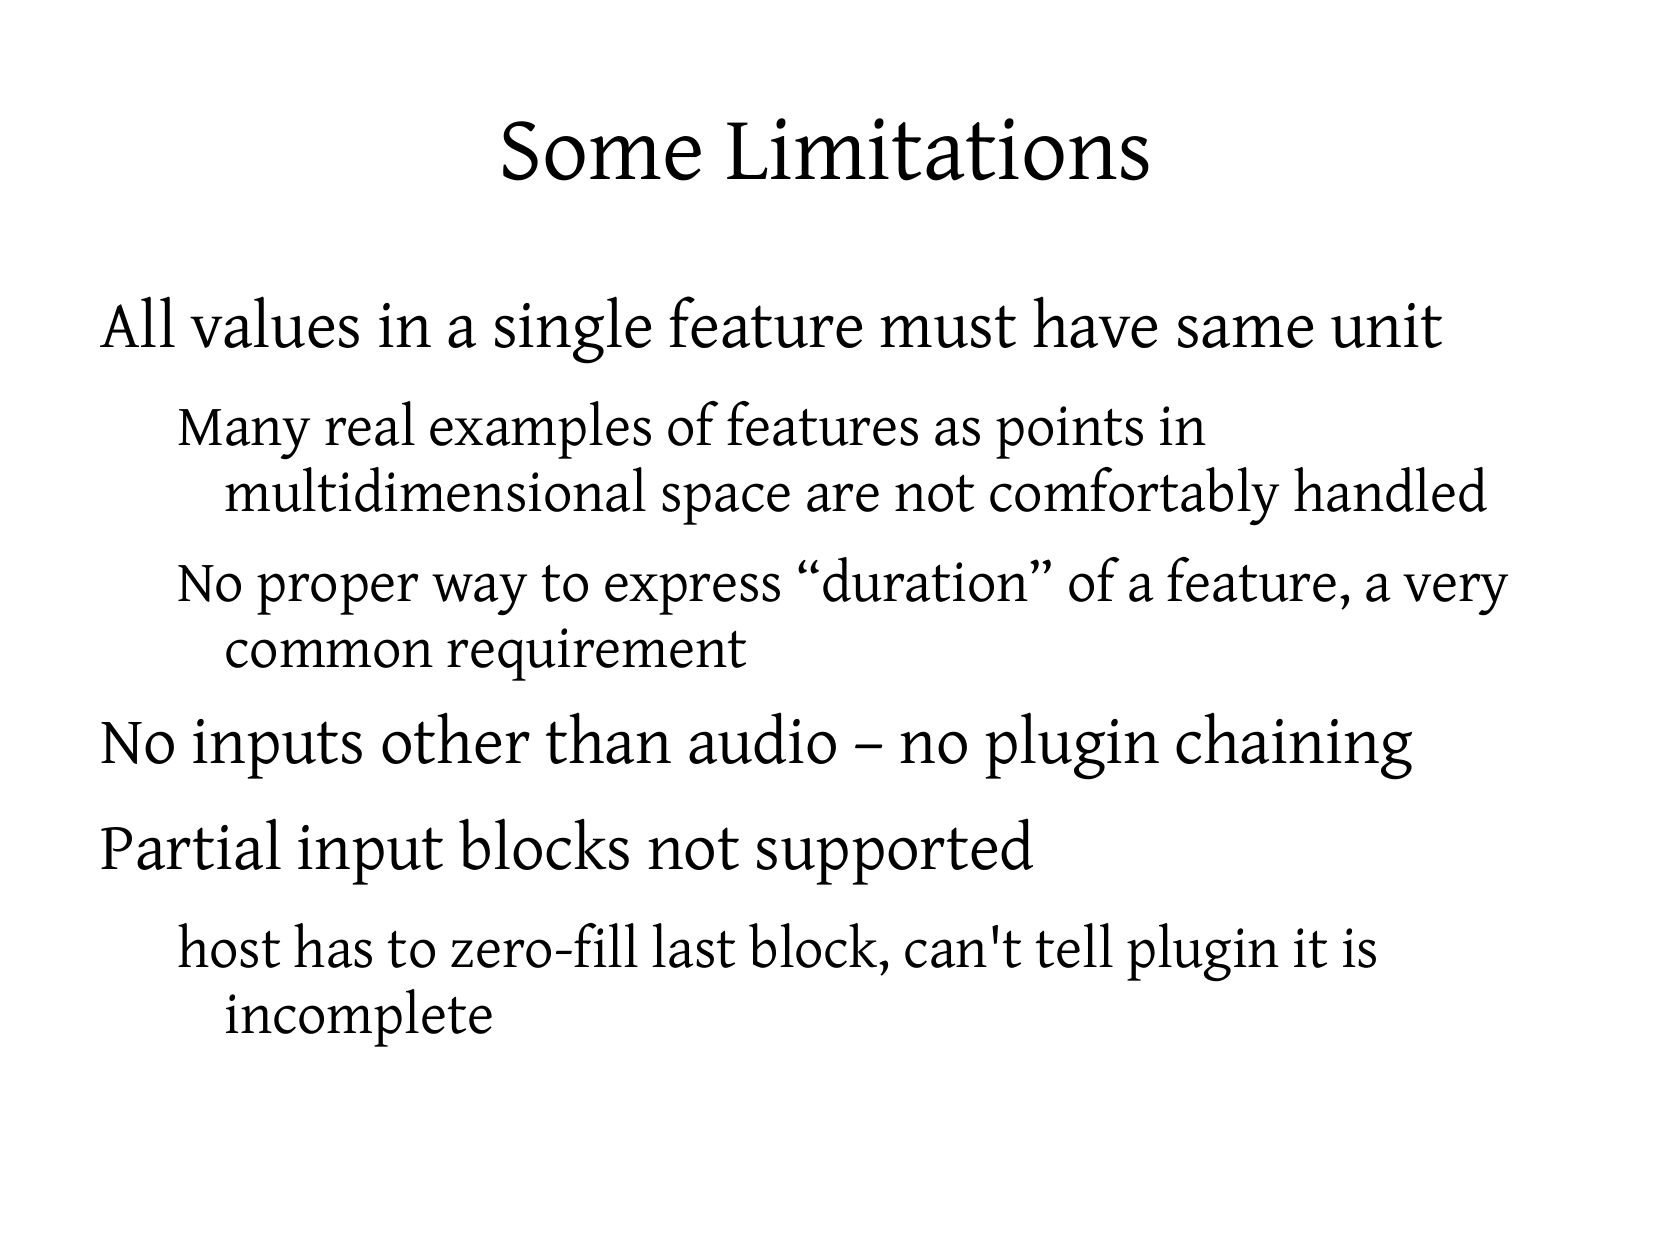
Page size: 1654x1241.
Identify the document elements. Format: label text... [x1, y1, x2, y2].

title Some Limitations [82, 56, 1571, 250]
list All values in a single feature must have same unit Many real examples of features as points in multidimensional space are not comfortably handled No proper way to express “duration” of a feature, a very common requirement No inputs other than audio – no plugin chaining Partial input blocks not supported host has to zero-fill last block, can't tell plugin it is incomplete [82, 290, 1571, 1094]
